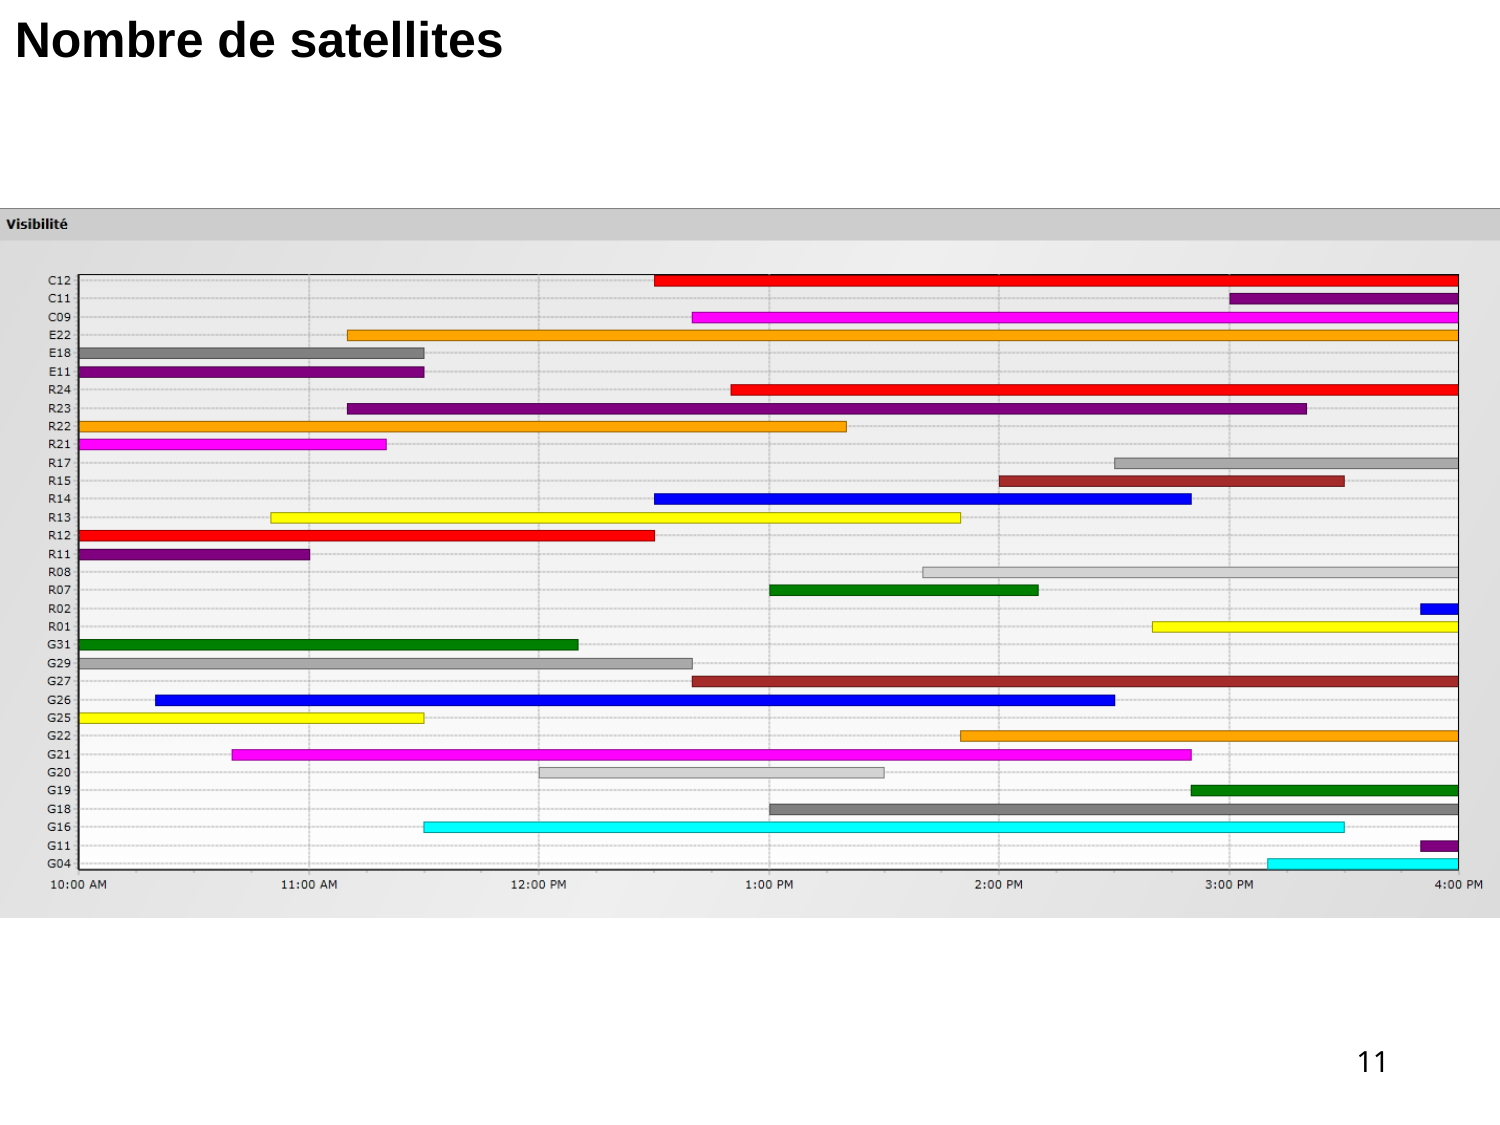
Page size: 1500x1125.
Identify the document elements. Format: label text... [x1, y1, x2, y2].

text_box <numéro> [1341, 1036, 1500, 1111]
picture [0, 208, 1500, 918]
text_box Nombre de satellites [0, 0, 519, 76]
